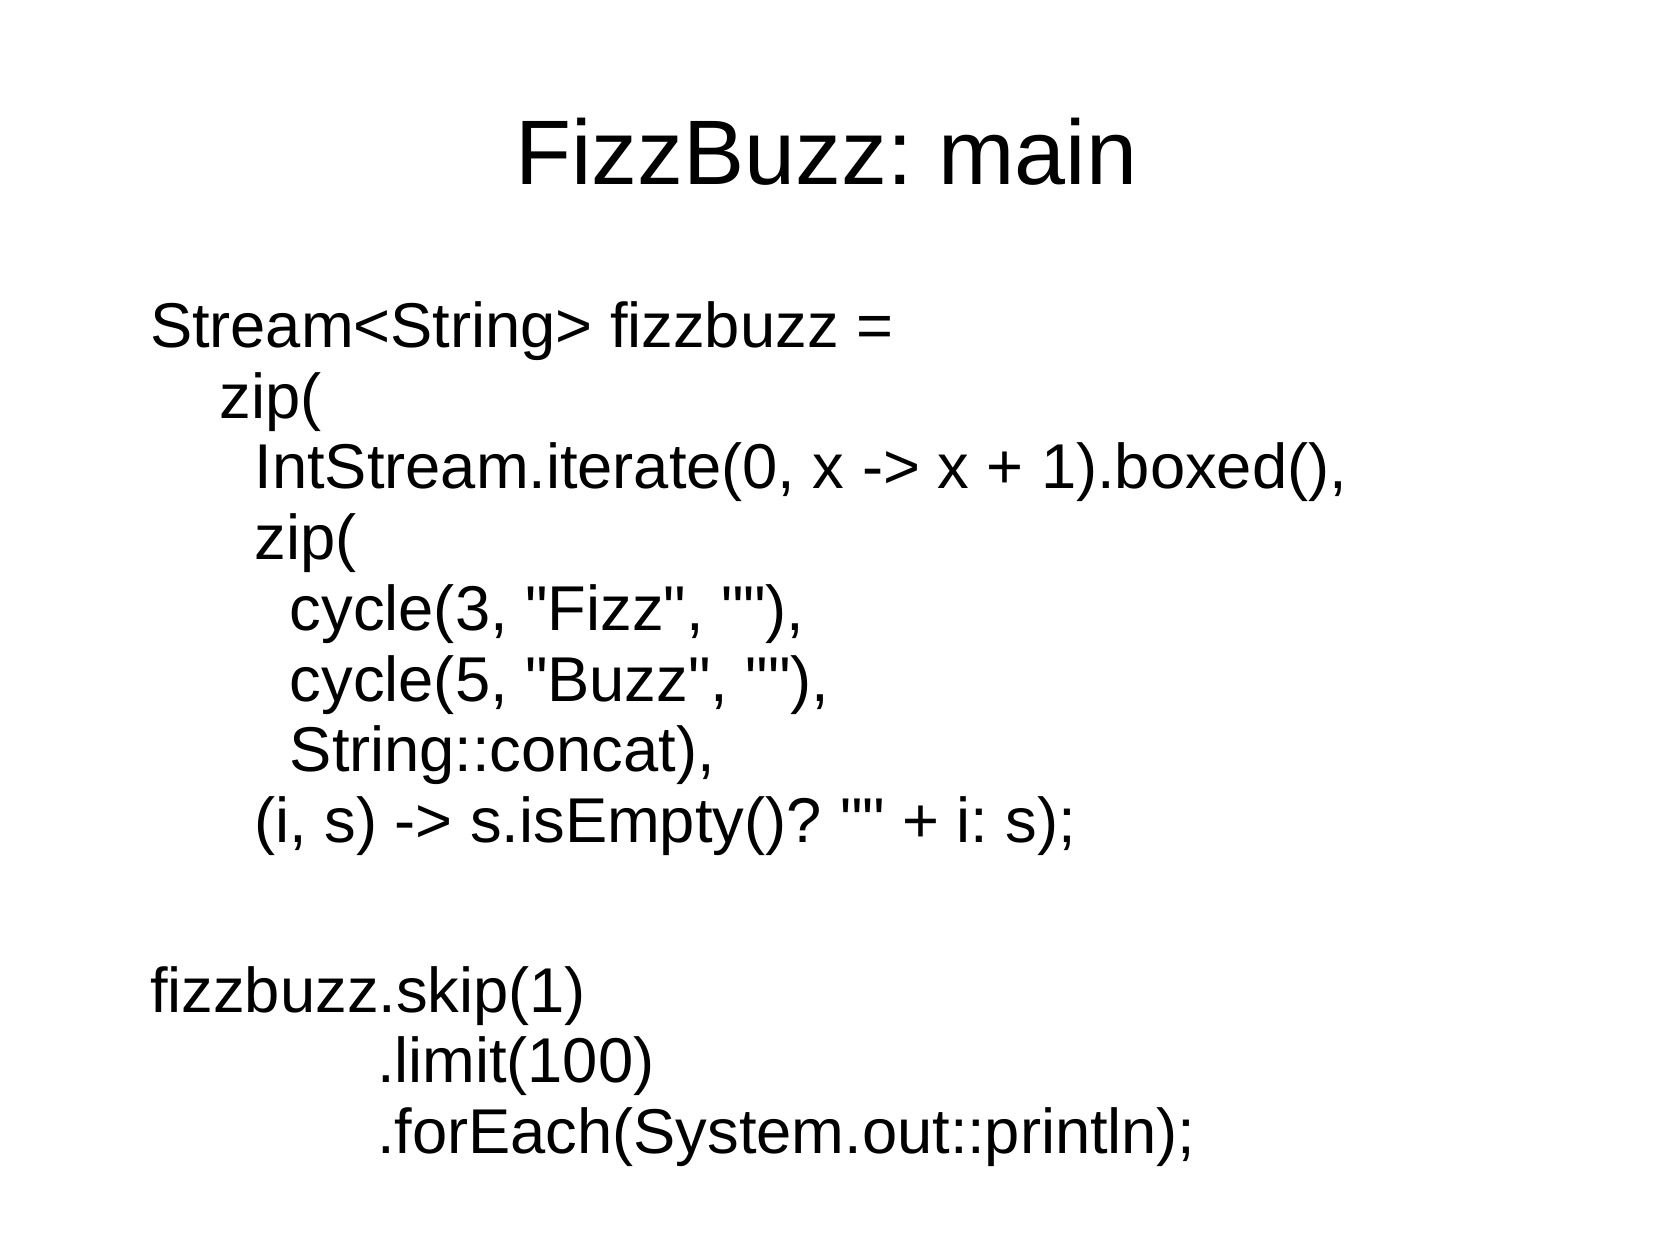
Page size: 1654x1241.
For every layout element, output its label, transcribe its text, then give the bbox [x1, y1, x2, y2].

list Stream<String> fizzbuzz = zip( IntStream.iterate(0, x -> x + 1).boxed(), zip( cycle(3, "Fizz", ""), cycle(5, "Buzz", ""), String::concat), (i, s) -> s.isEmpty()? "" + i: s); fizzbuzz.skip(1) .limit(100) .forEach(System.out::println); [82, 290, 1571, 1171]
title FizzBuzz: main [82, 49, 1571, 257]
